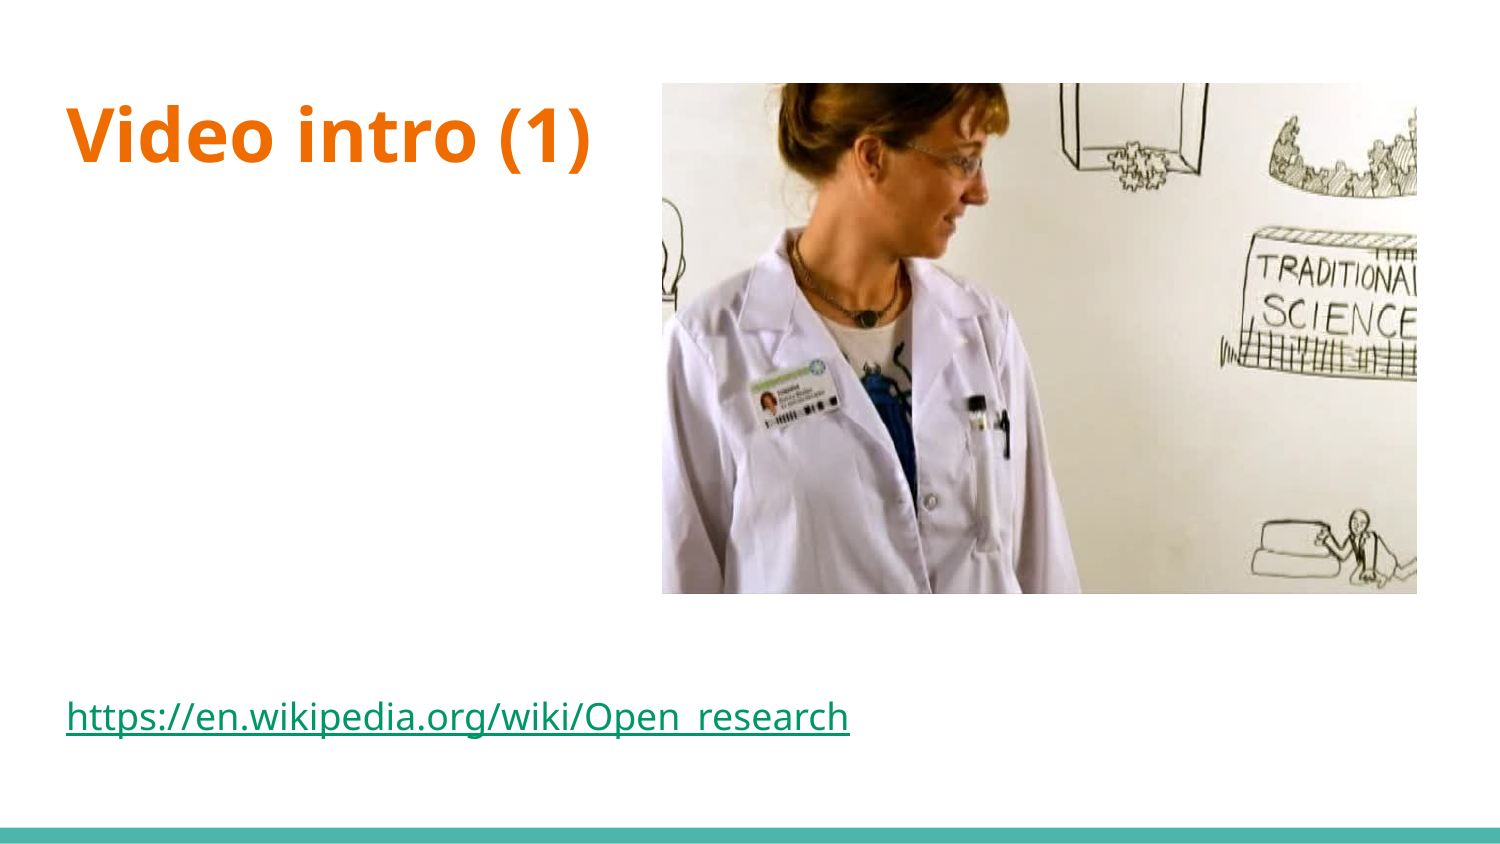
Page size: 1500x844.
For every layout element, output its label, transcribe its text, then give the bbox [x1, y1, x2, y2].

list https://en.wikipedia.org/wiki/Open_research [51, 670, 1449, 844]
title Video intro (1) [51, 72, 1449, 244]
picture [662, 83, 1417, 594]
